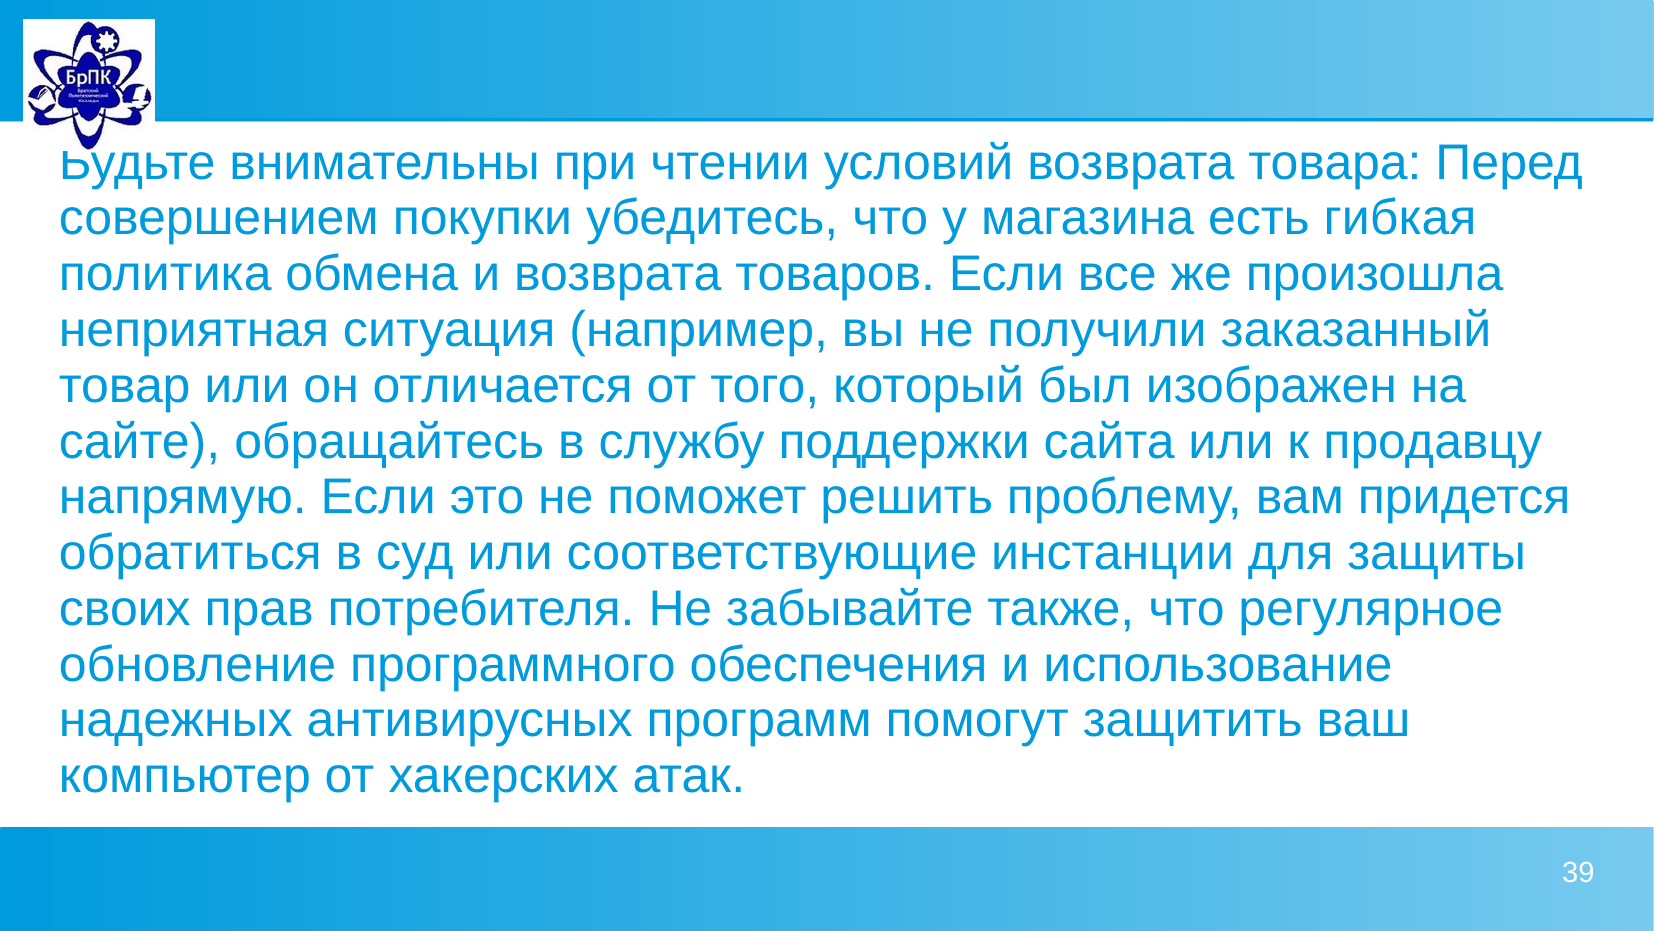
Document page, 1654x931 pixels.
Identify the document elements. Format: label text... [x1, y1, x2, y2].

picture [23, 20, 155, 151]
list Будьте внимательны при чтении условий возврата товара: Перед совершением покупки убедитесь, что у магазина есть гибкая политика обмена и возврата товаров. Если все же произошла неприятная ситуация (например, вы не получили заказанный товар или он отличается от того, который был изображен на сайте), обращайтесь в службу поддержки сайта или к продавцу напрямую. Если это не поможет решить проблему, вам придется обратиться в суд или соответствующие инстанции для защиты своих прав потребителя. Не забывайте также, что регулярное обновление программного обеспечения и использование надежных антивирусных программ помогут защитить ваш компьютер от хакерских атак. [59, 134, 1595, 725]
